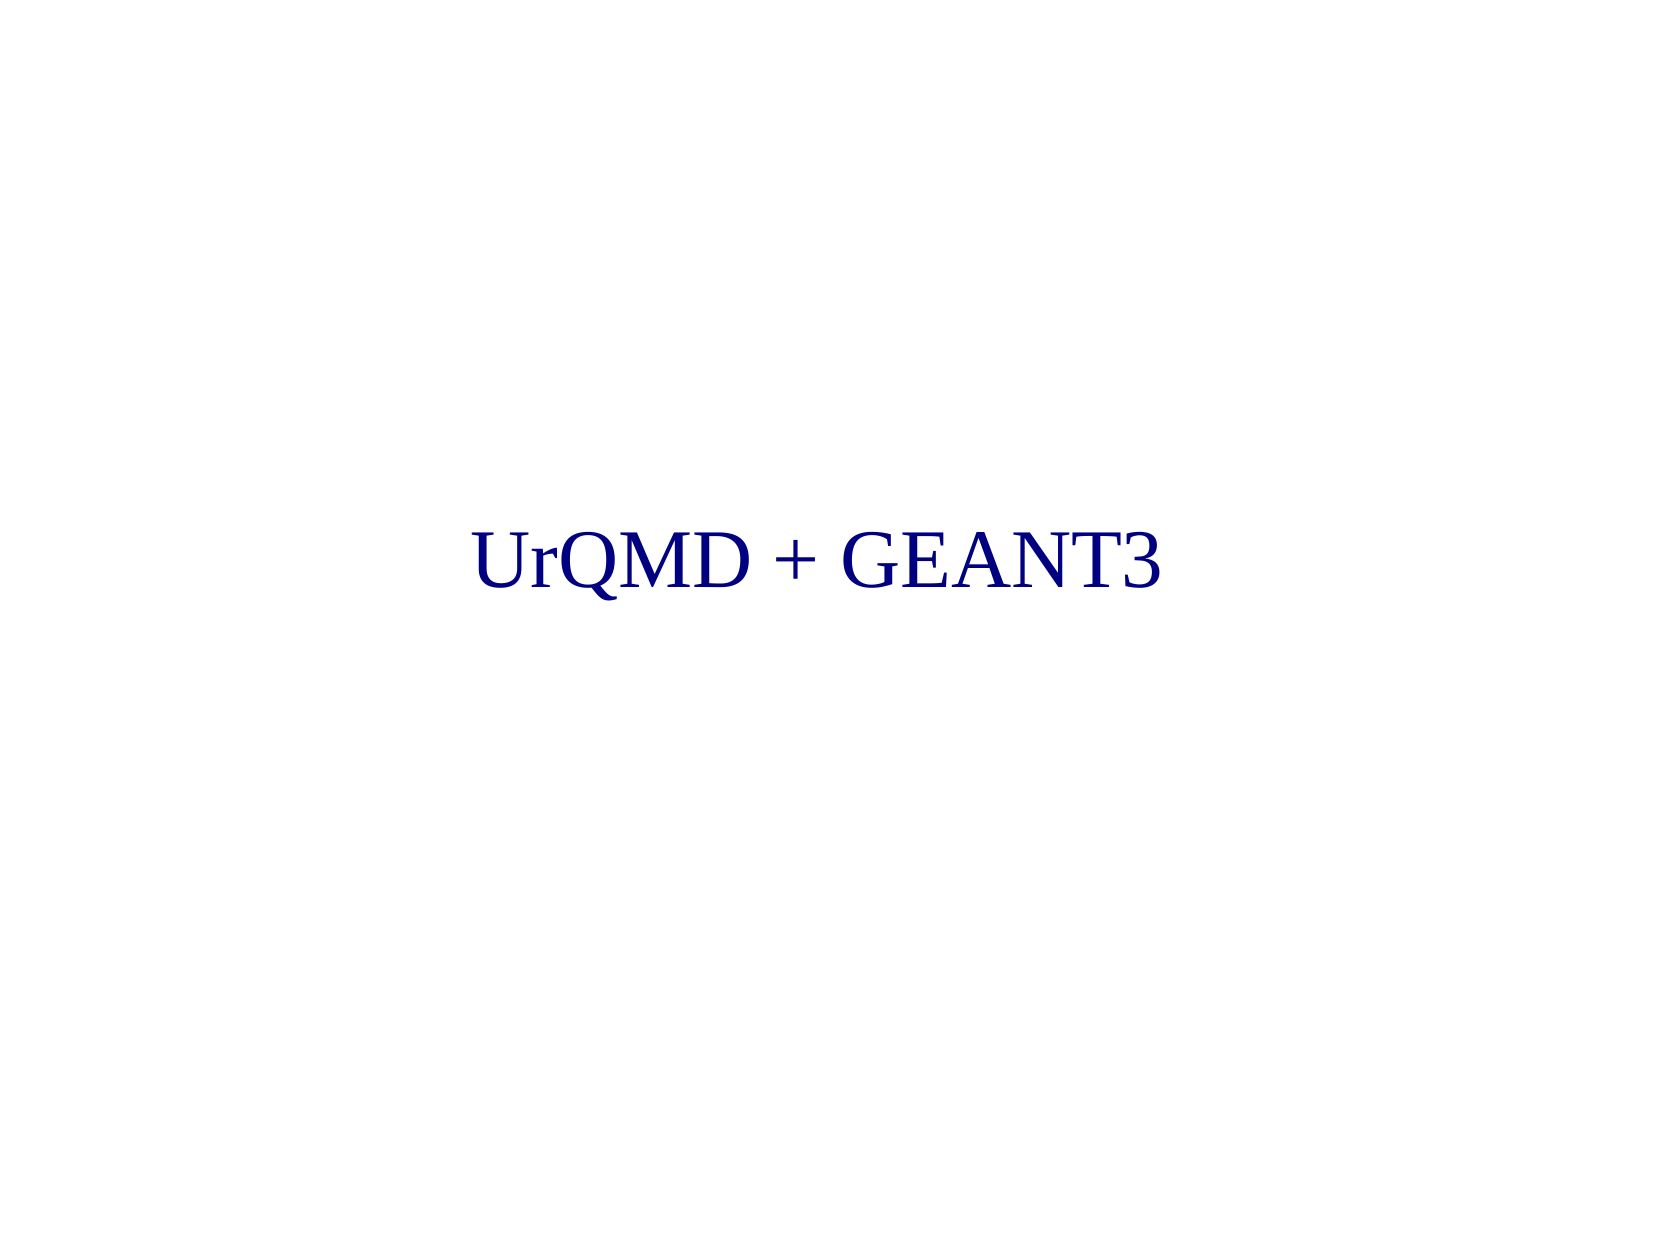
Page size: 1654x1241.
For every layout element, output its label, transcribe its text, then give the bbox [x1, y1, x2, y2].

subtitle UrQMD + GEANT3 [73, 159, 1561, 964]
